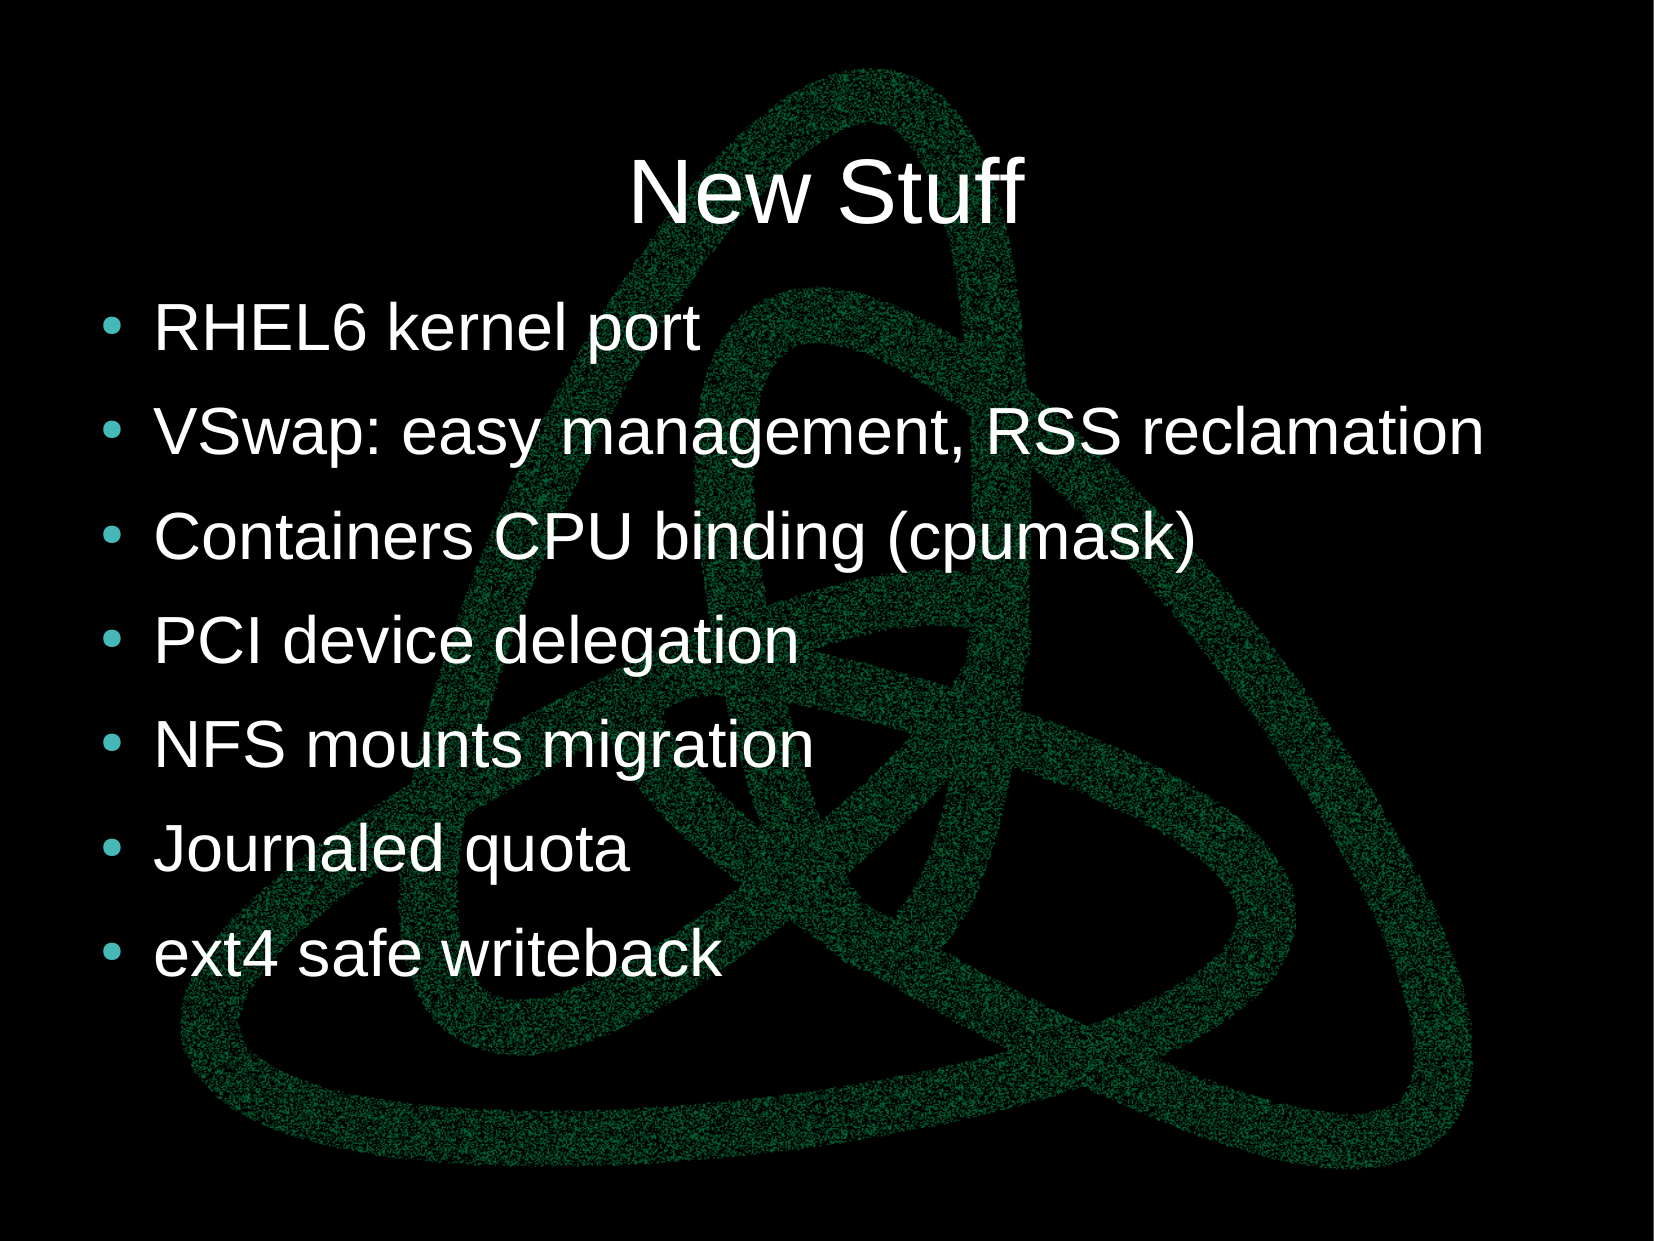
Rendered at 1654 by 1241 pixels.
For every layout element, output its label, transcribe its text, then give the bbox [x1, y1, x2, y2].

picture [0, 0, 1654, 1241]
list RHEL6 kernel port VSwap: easy management, RSS reclamation Containers CPU binding (cpumask) PCI device delegation NFS mounts migration Journaled quota ext4 safe writeback [82, 290, 1571, 1109]
title New Stuff [82, 88, 1571, 290]
